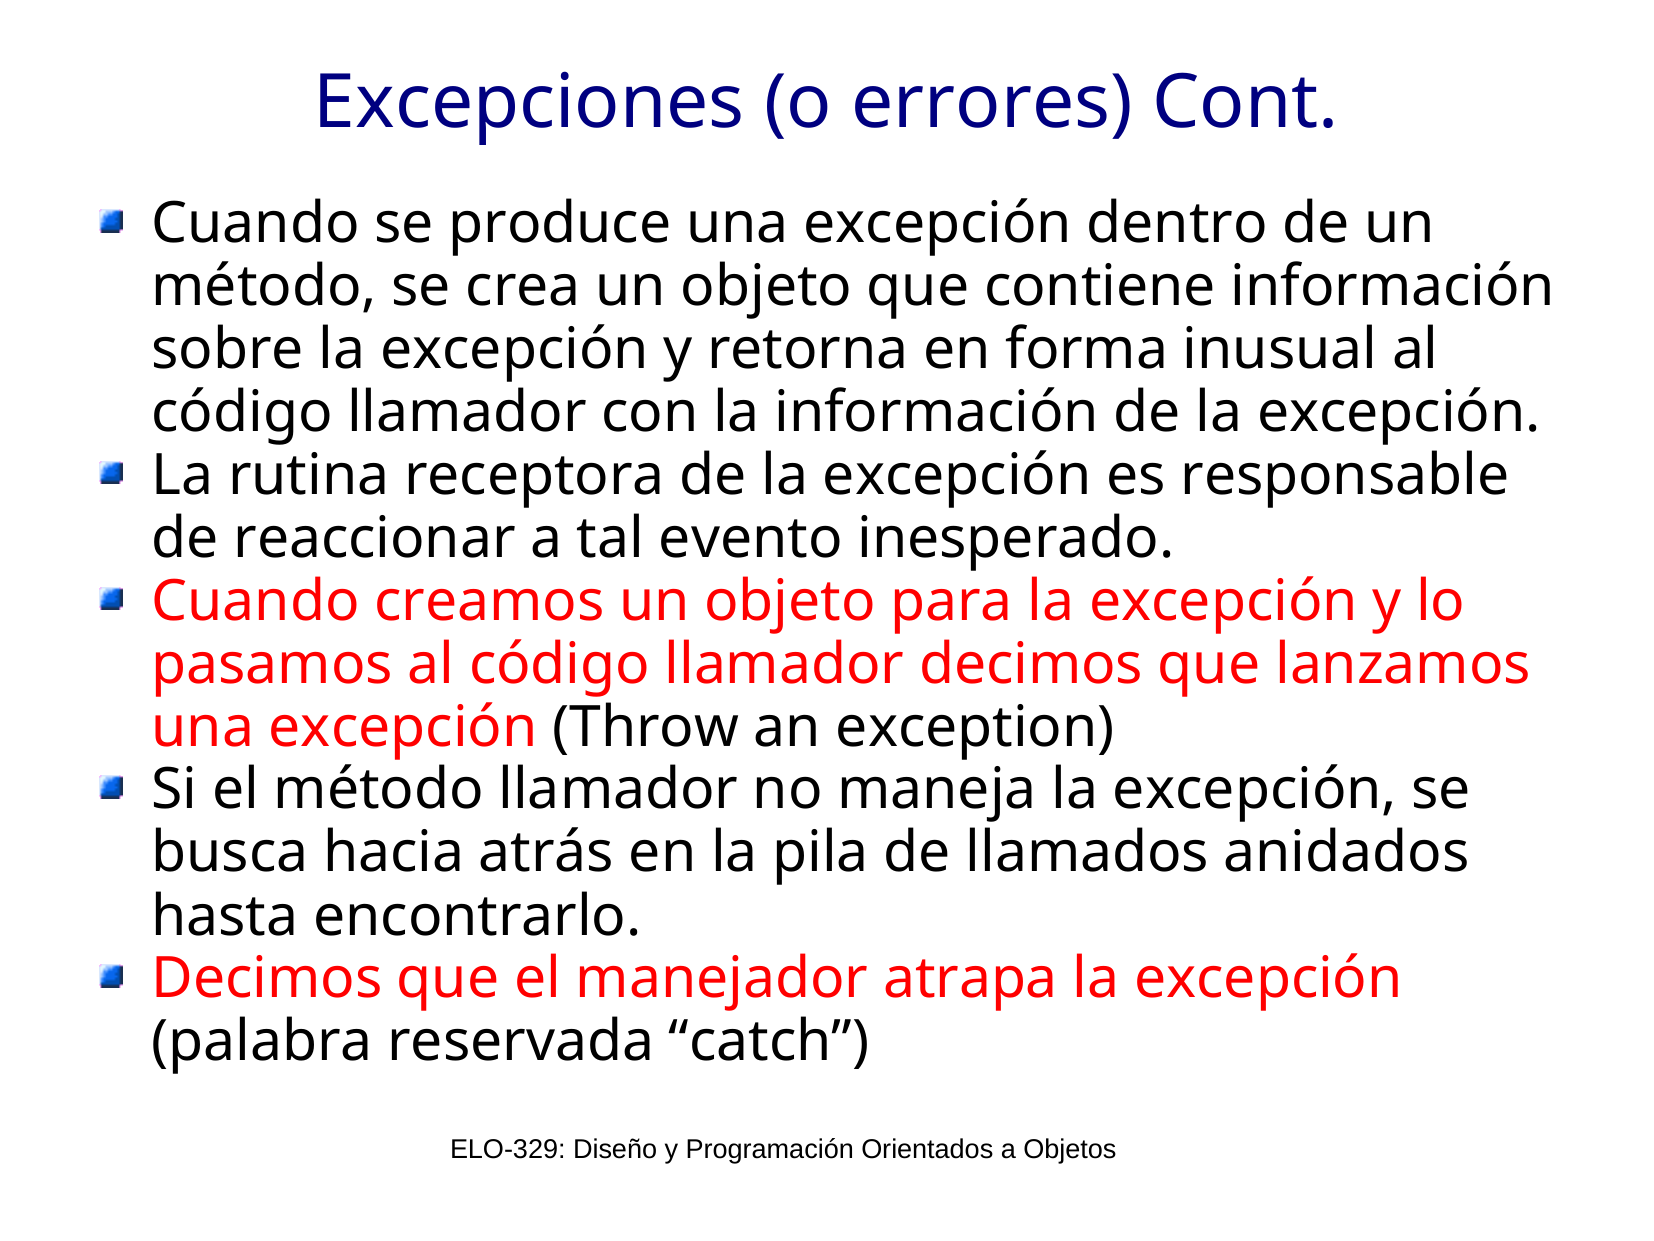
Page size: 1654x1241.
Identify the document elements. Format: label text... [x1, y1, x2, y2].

title Excepciones (o errores) Cont. [82, 49, 1571, 151]
list Cuando se produce una excepción dentro de un método, se crea un objeto que contiene información sobre la excepción y retorna en forma inusual al código llamador con la información de la excepción. La rutina receptora de la excepción es responsable de reaccionar a tal evento inesperado. Cuando creamos un objeto para la excepción y lo pasamos al código llamador decimos que lanzamos una excepción (Throw an exception)‏ Si el método llamador no maneja la excepción, se busca hacia atrás en la pila de llamados anidados hasta encontrarlo. Decimos que el manejador atrapa la excepción (palabra reservada “catch”)‏ [82, 187, 1571, 1133]
